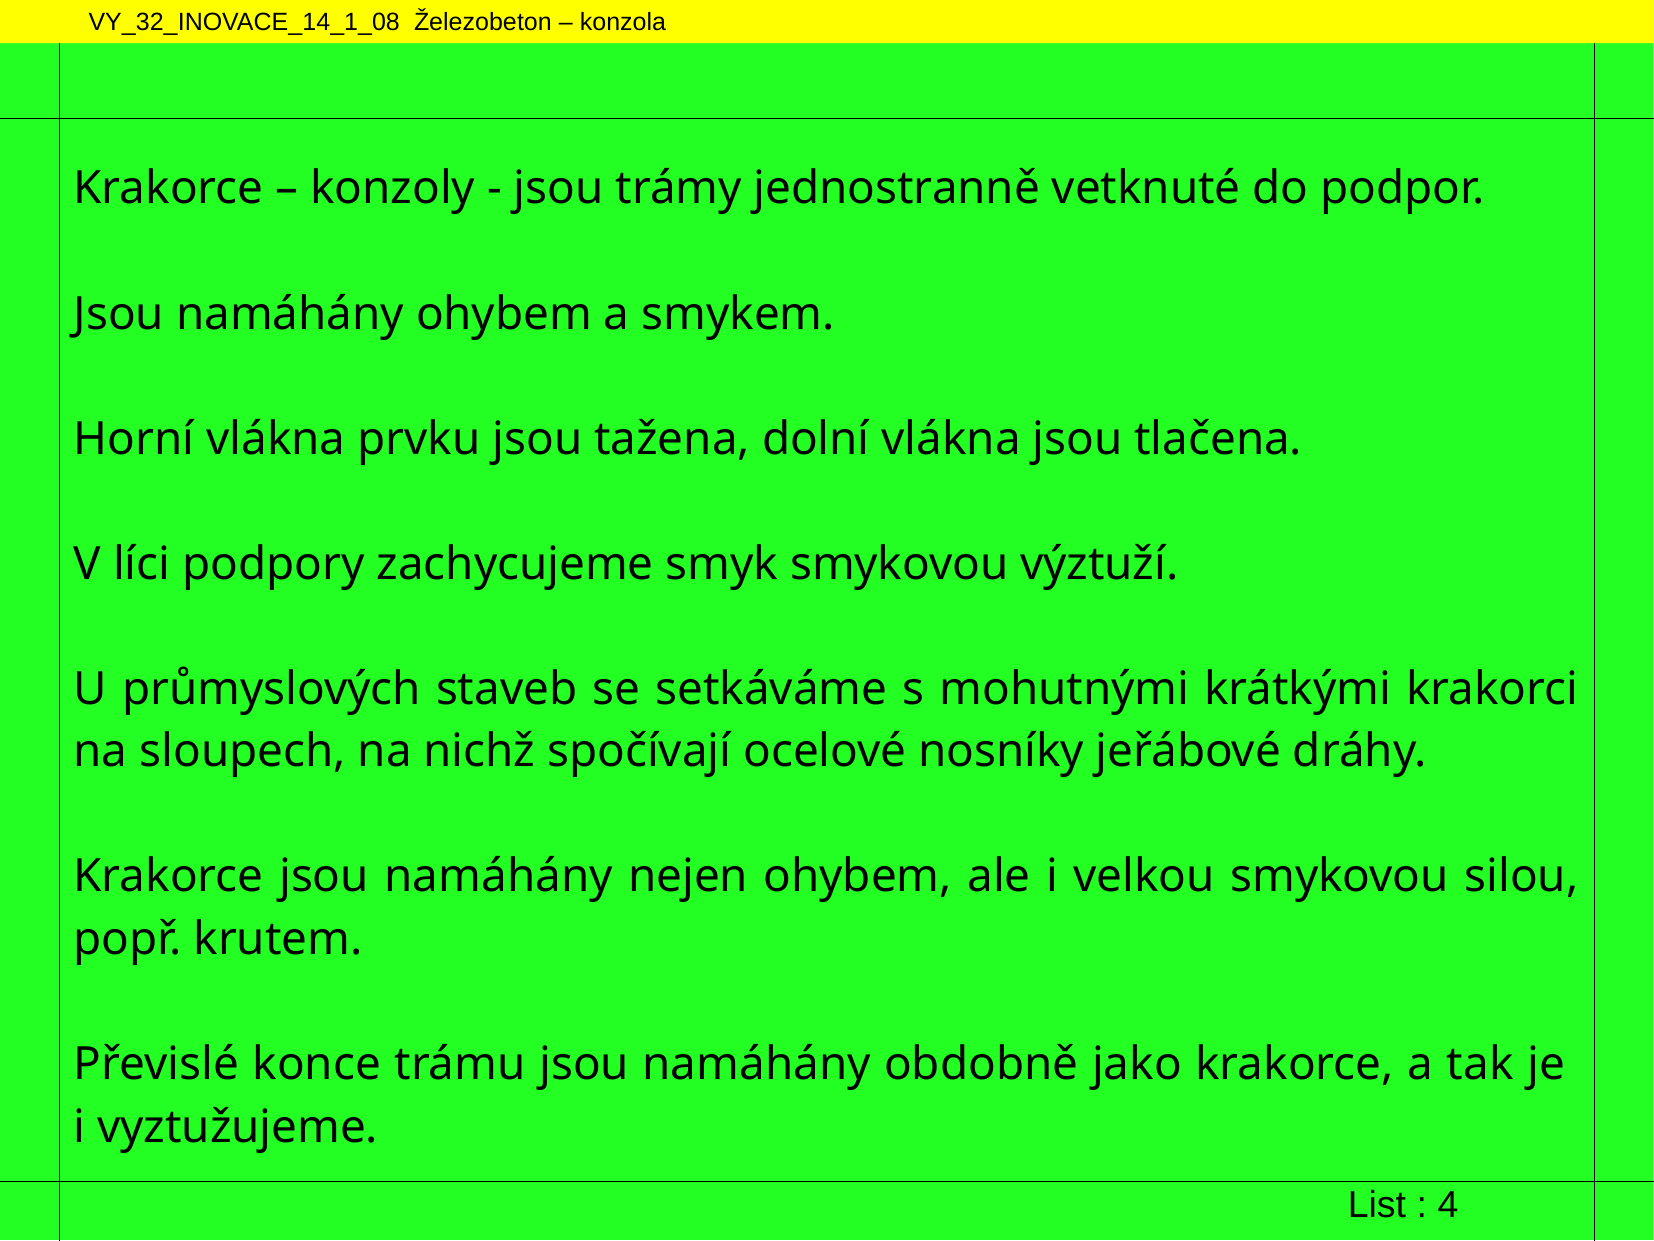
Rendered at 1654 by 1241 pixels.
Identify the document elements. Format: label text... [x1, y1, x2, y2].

text_box VY_32_INOVACE_14_1_08 Železobeton – konzola [0, 0, 1654, 44]
text_box List : <číslo> [1357, 1176, 1599, 1241]
text_box Krakorce – konzoly - jsou trámy jednostranně vetknuté do podpor. Jsou namáhány ohybem a smykem. Horní vlákna prvku jsou tažena, dolní vlákna jsou tlačena. V líci podpory zachycujeme smyk smykovou výztuží. U průmyslových staveb se setkáváme s mohutnými krátkými krakorci na sloupech, na nichž spočívají ocelové nosníky jeřábové dráhy. Krakorce jsou namáhány nejen ohybem, ale i velkou smykovou silou, popř. krutem. Převislé konce trámu jsou namáhány obdobně jako krakorce, a tak je i vyztužujeme. [59, 147, 1595, 1075]
